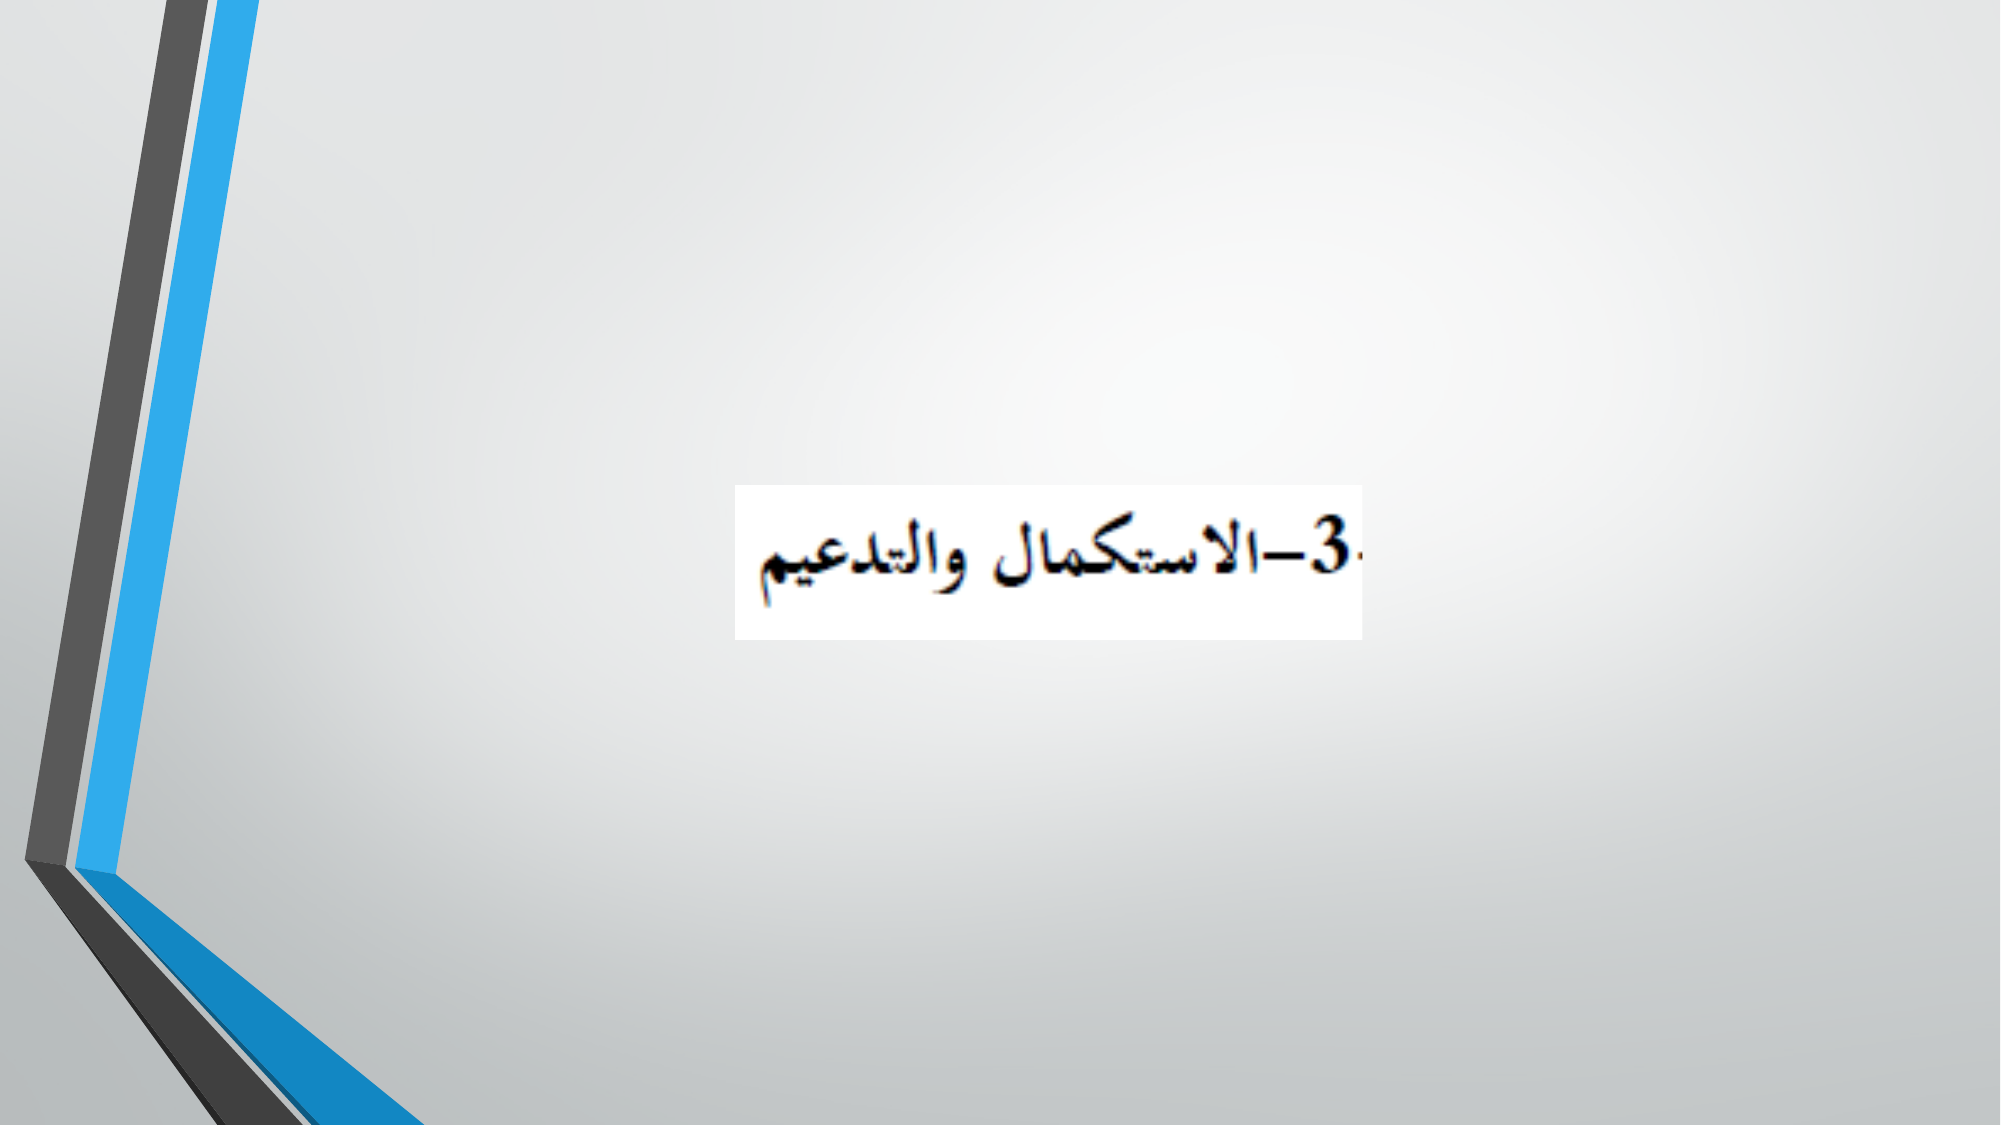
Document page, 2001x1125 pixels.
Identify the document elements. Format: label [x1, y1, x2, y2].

picture [735, 485, 1363, 640]
